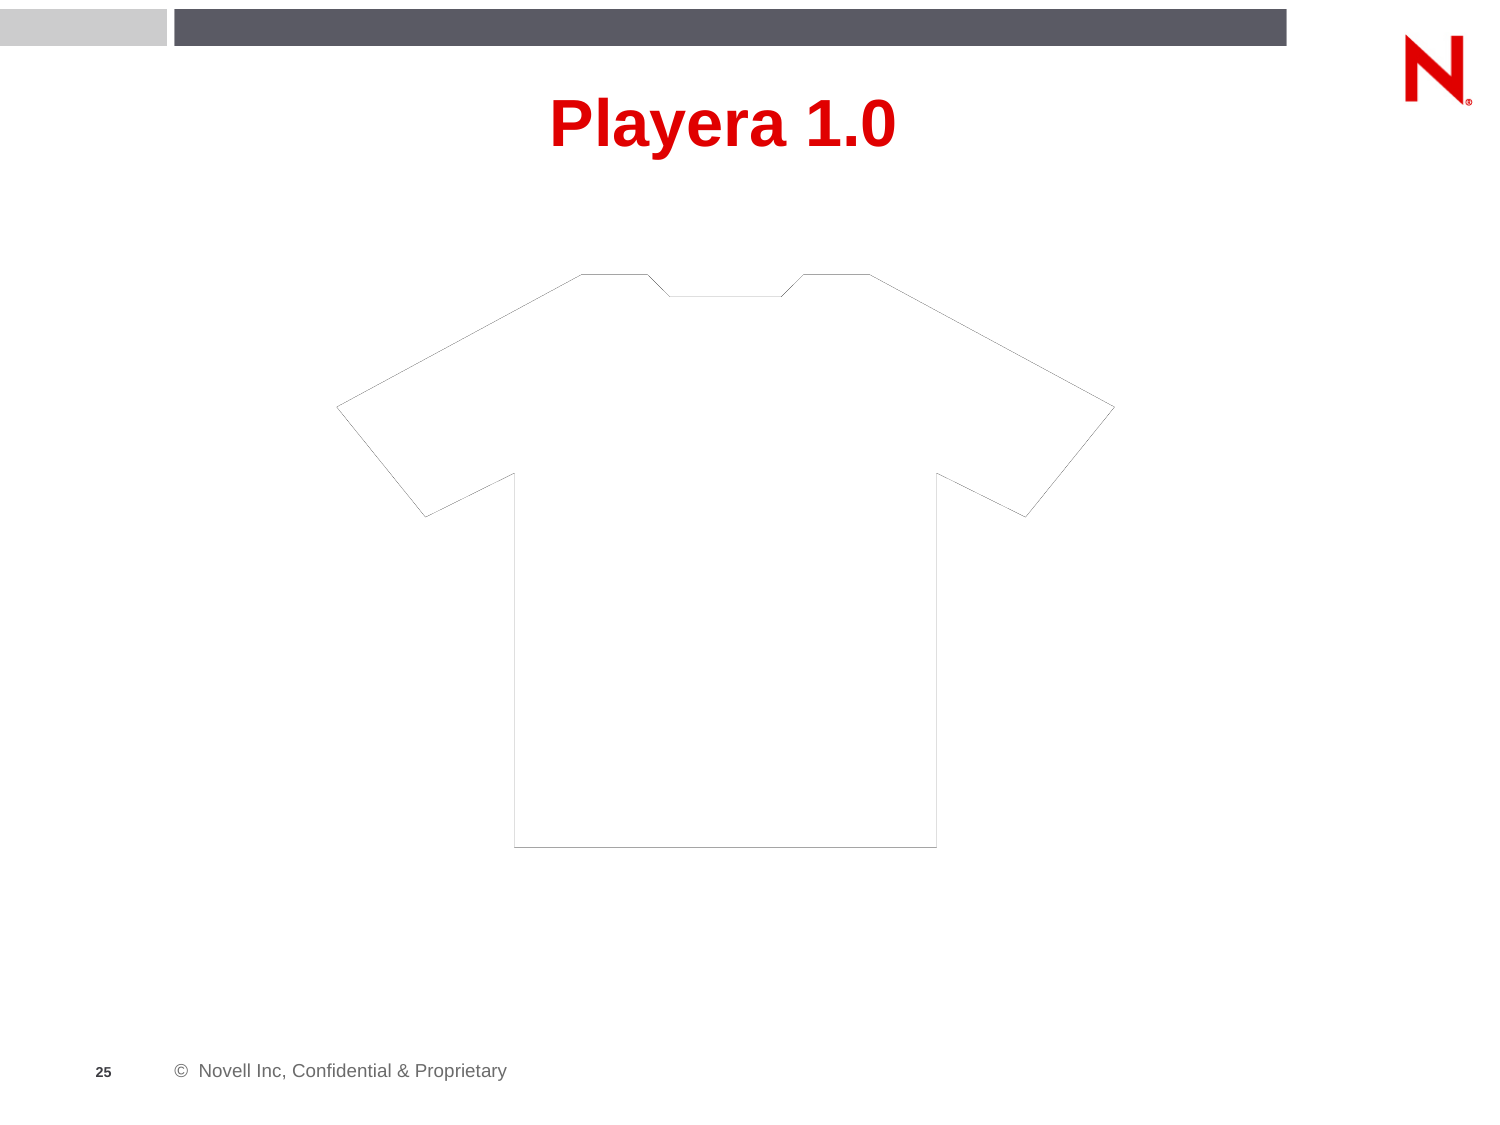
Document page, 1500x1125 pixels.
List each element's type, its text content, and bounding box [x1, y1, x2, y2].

title Playera 1.0 [173, 41, 1276, 205]
picture [324, 262, 1126, 859]
picture [1403, 32, 1473, 107]
